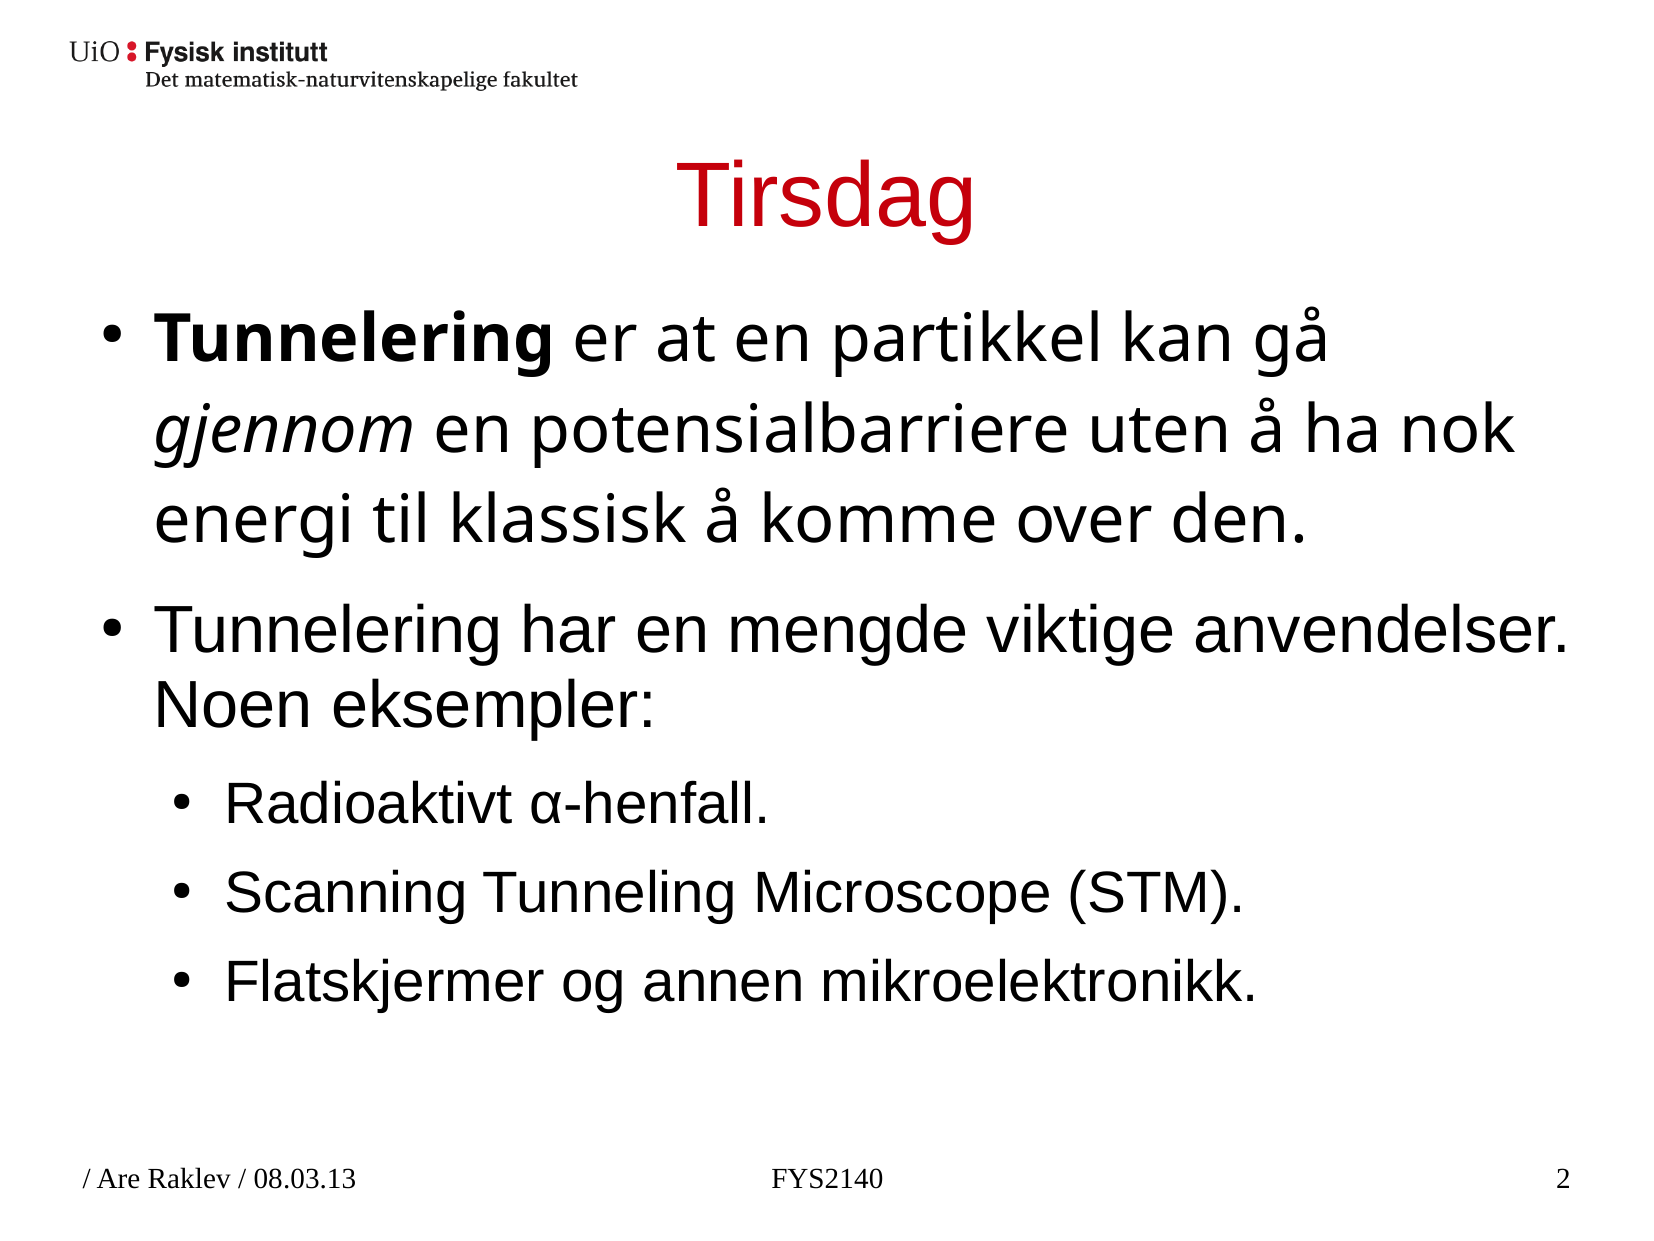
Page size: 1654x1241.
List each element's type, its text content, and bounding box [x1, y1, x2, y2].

picture [68, 37, 581, 93]
list Tunnelering er at en partikkel kan gå gjennom en potensialbarriere uten å ha nok energi til klassisk å komme over den. Tunnelering har en mengde viktige anvendelser. Noen eksempler: Radioaktivt α-henfall. Scanning Tunneling Microscope (STM). Flatskjermer og annen mikroelektronikk. [82, 290, 1576, 1094]
title Tirsdag [82, 90, 1571, 290]
